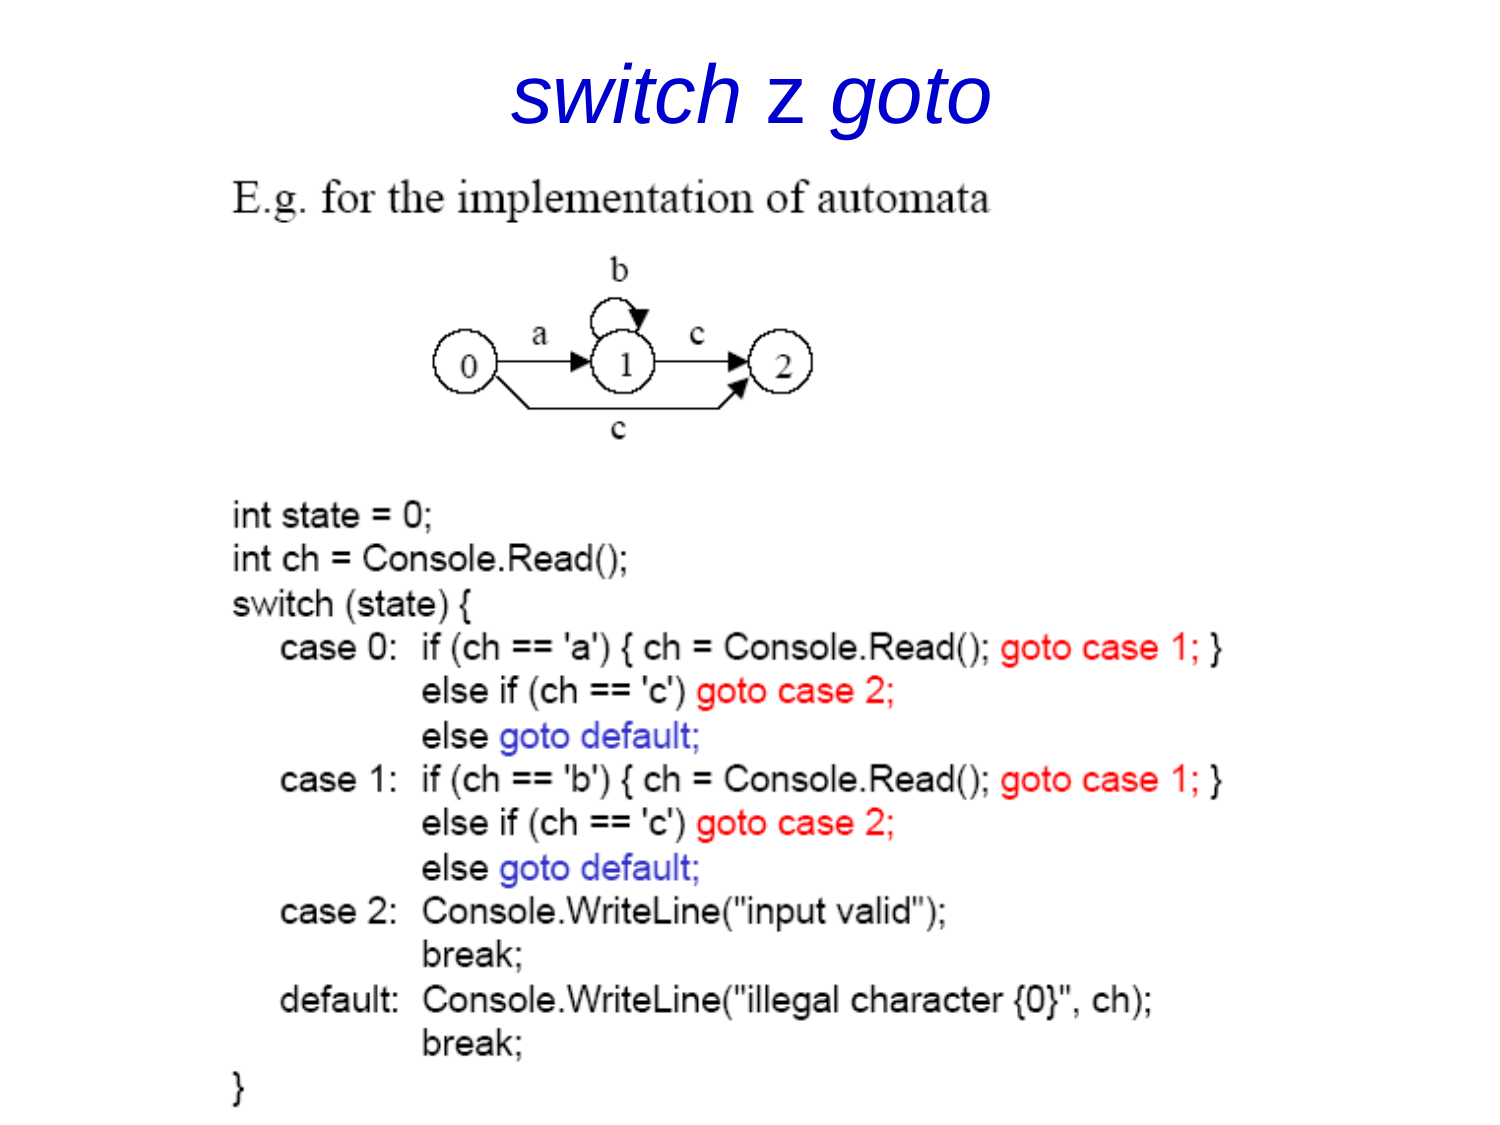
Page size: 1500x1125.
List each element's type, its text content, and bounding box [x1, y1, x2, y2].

text_box [183, 156, 1341, 1125]
title switch z goto [76, 30, 1427, 149]
